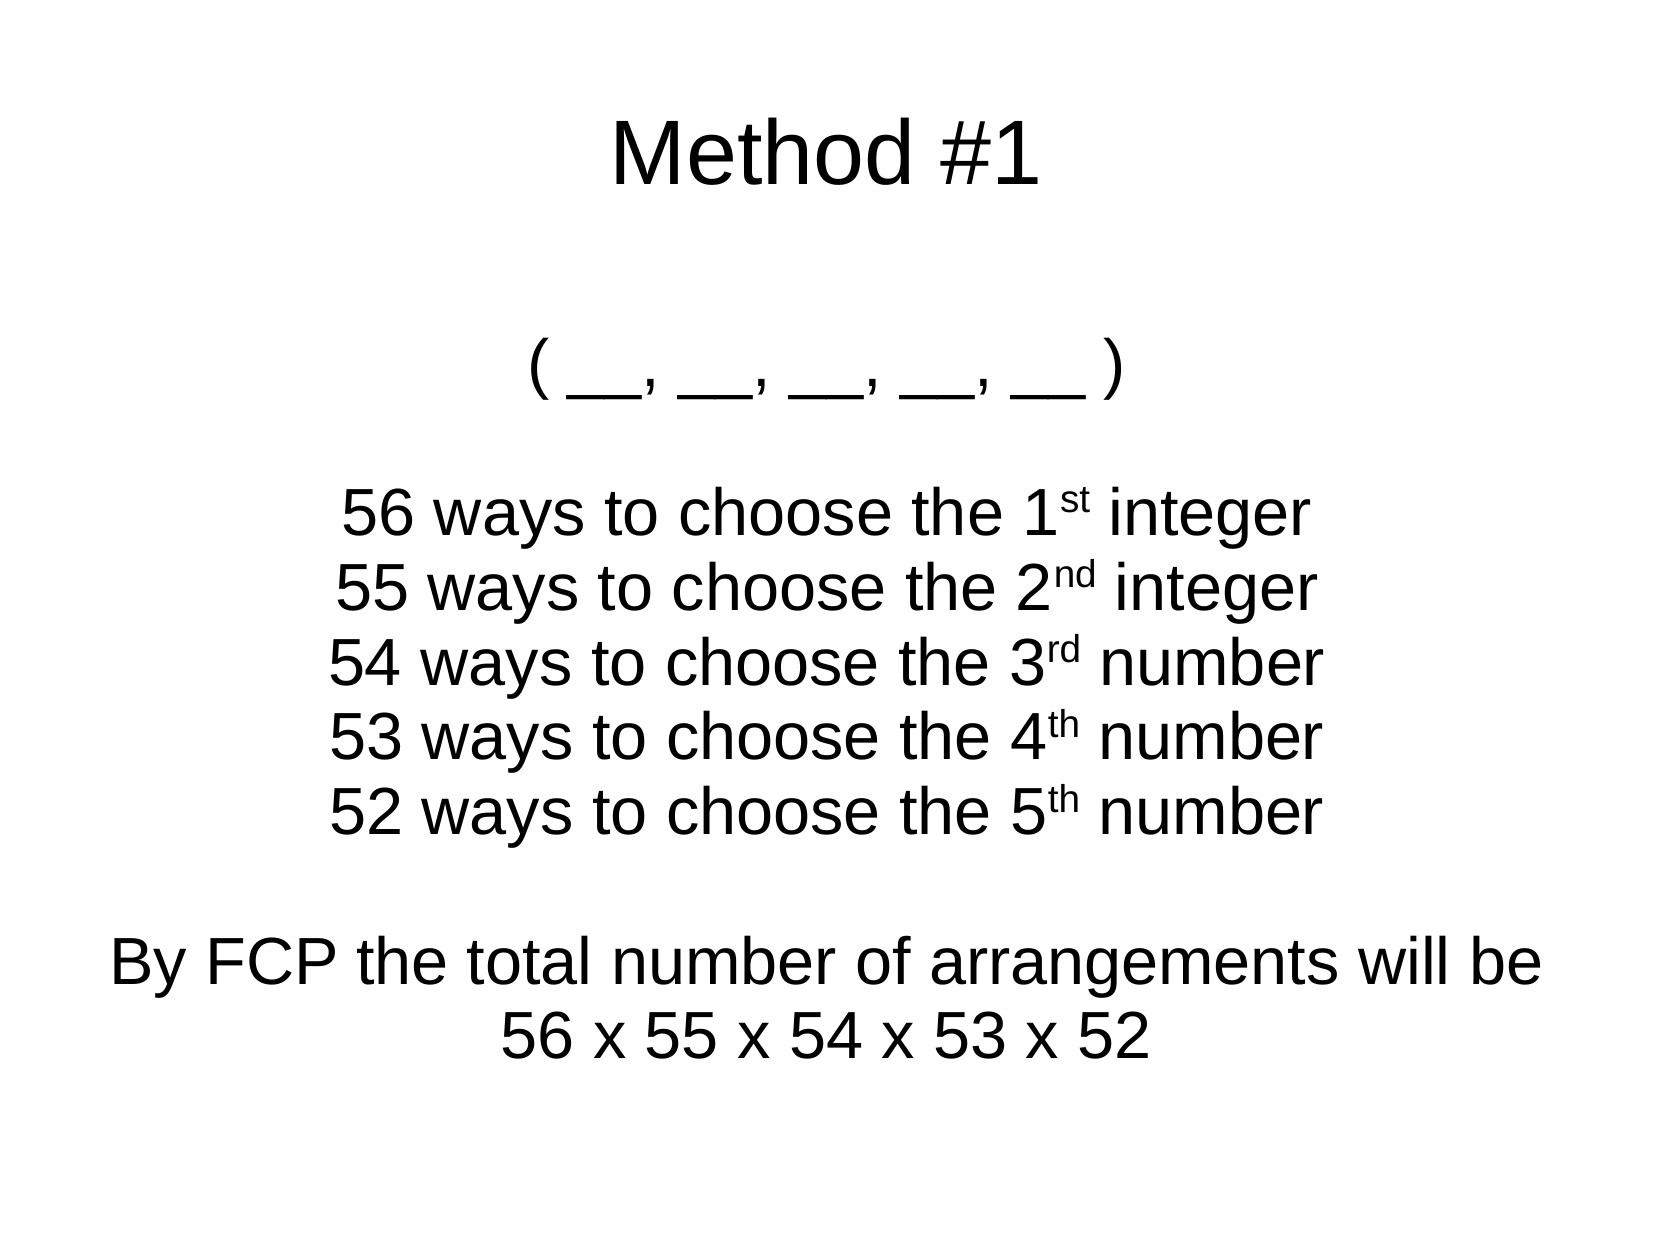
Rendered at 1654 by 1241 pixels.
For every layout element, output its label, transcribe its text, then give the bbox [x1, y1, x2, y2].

title Method #1 [82, 56, 1571, 250]
subtitle ( __, __, __, __, __ ) 56 ways to choose the 1st integer 55 ways to choose the 2nd integer 54 ways to choose the 3rd number 53 ways to choose the 4th number 52 ways to choose the 5th number By FCP the total number of arrangements will be 56 x 55 x 54 x 53 x 52 [82, 297, 1571, 1102]
